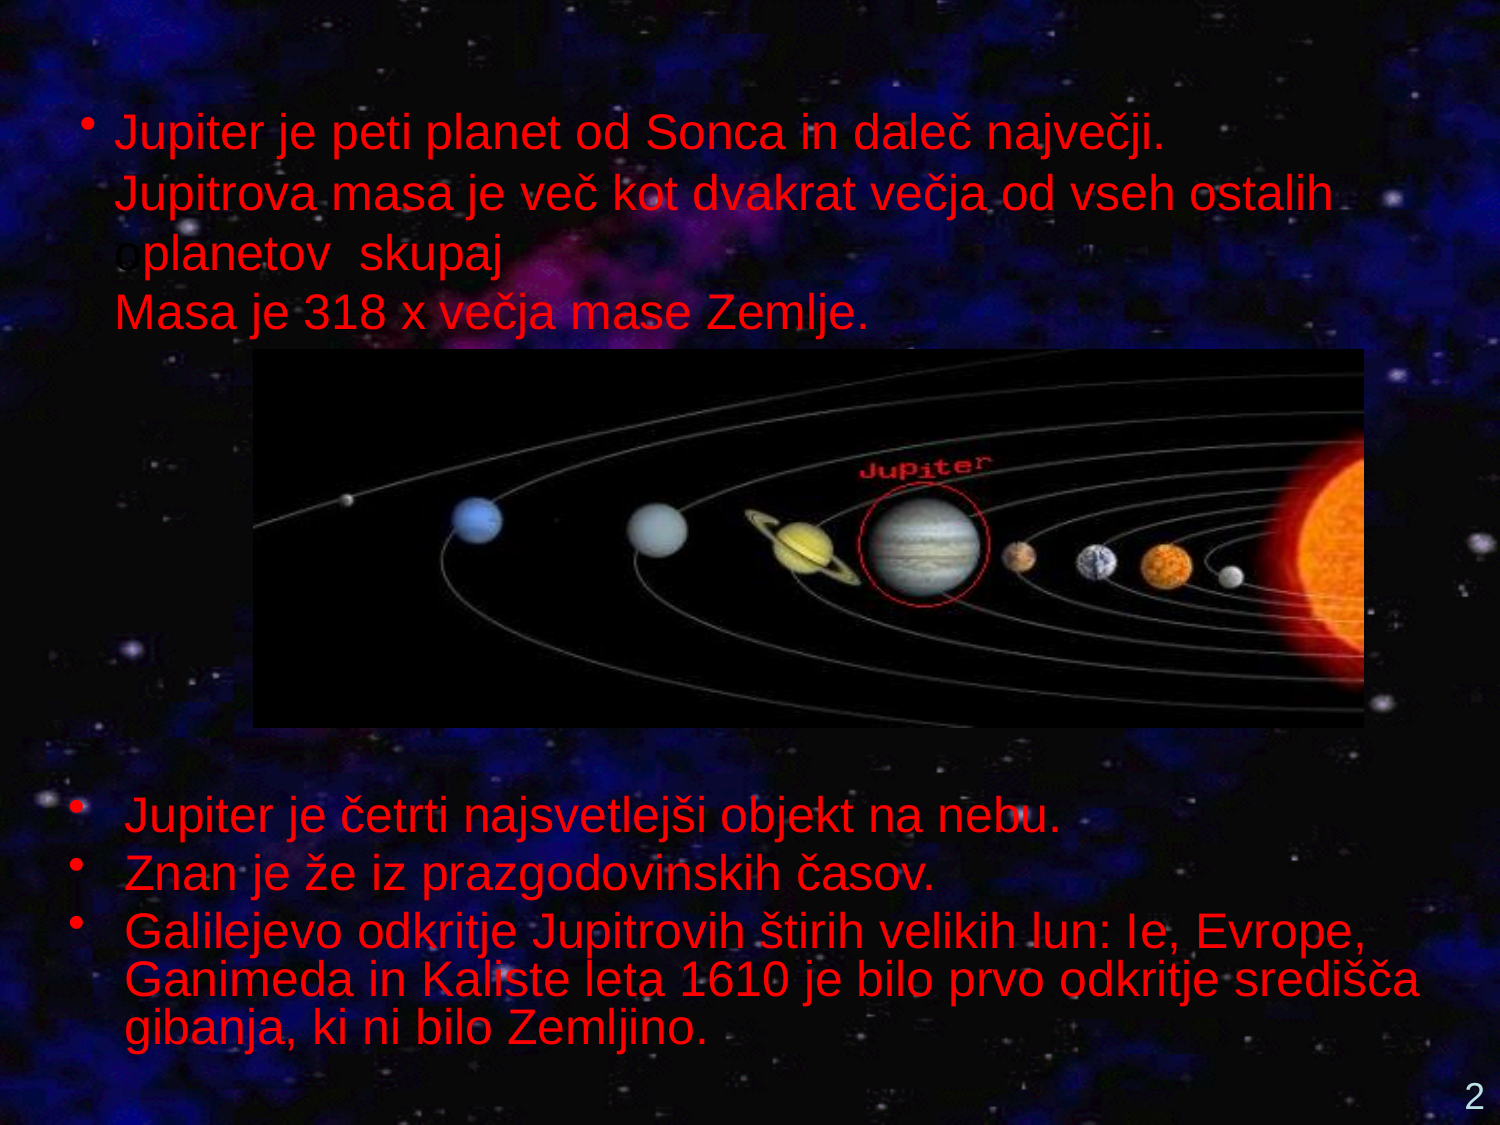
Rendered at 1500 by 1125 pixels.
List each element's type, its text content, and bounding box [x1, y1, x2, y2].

text_box Jupiter je peti planet od Sonca in daleč največji. Jupitrova masa je več kot dvakrat večja od vseh ostalih oplanetov skupaj Masa je 318 x večja mase Zemlje. [64, 66, 1415, 374]
picture [0, 0, 1500, 1125]
text_box 2 [1449, 1064, 1500, 1125]
list Jupiter je četrti najsvetlejši objekt na nebu. Znan je že iz prazgodovinskih časov. Galilejevo odkritje Jupitrovih štirih velikih lun: Ie, Evrope, Ganimeda in Kaliste leta 1610 je bilo prvo odkritje središča gibanja, ki ni bilo Zemljino. [53, 786, 1463, 1083]
